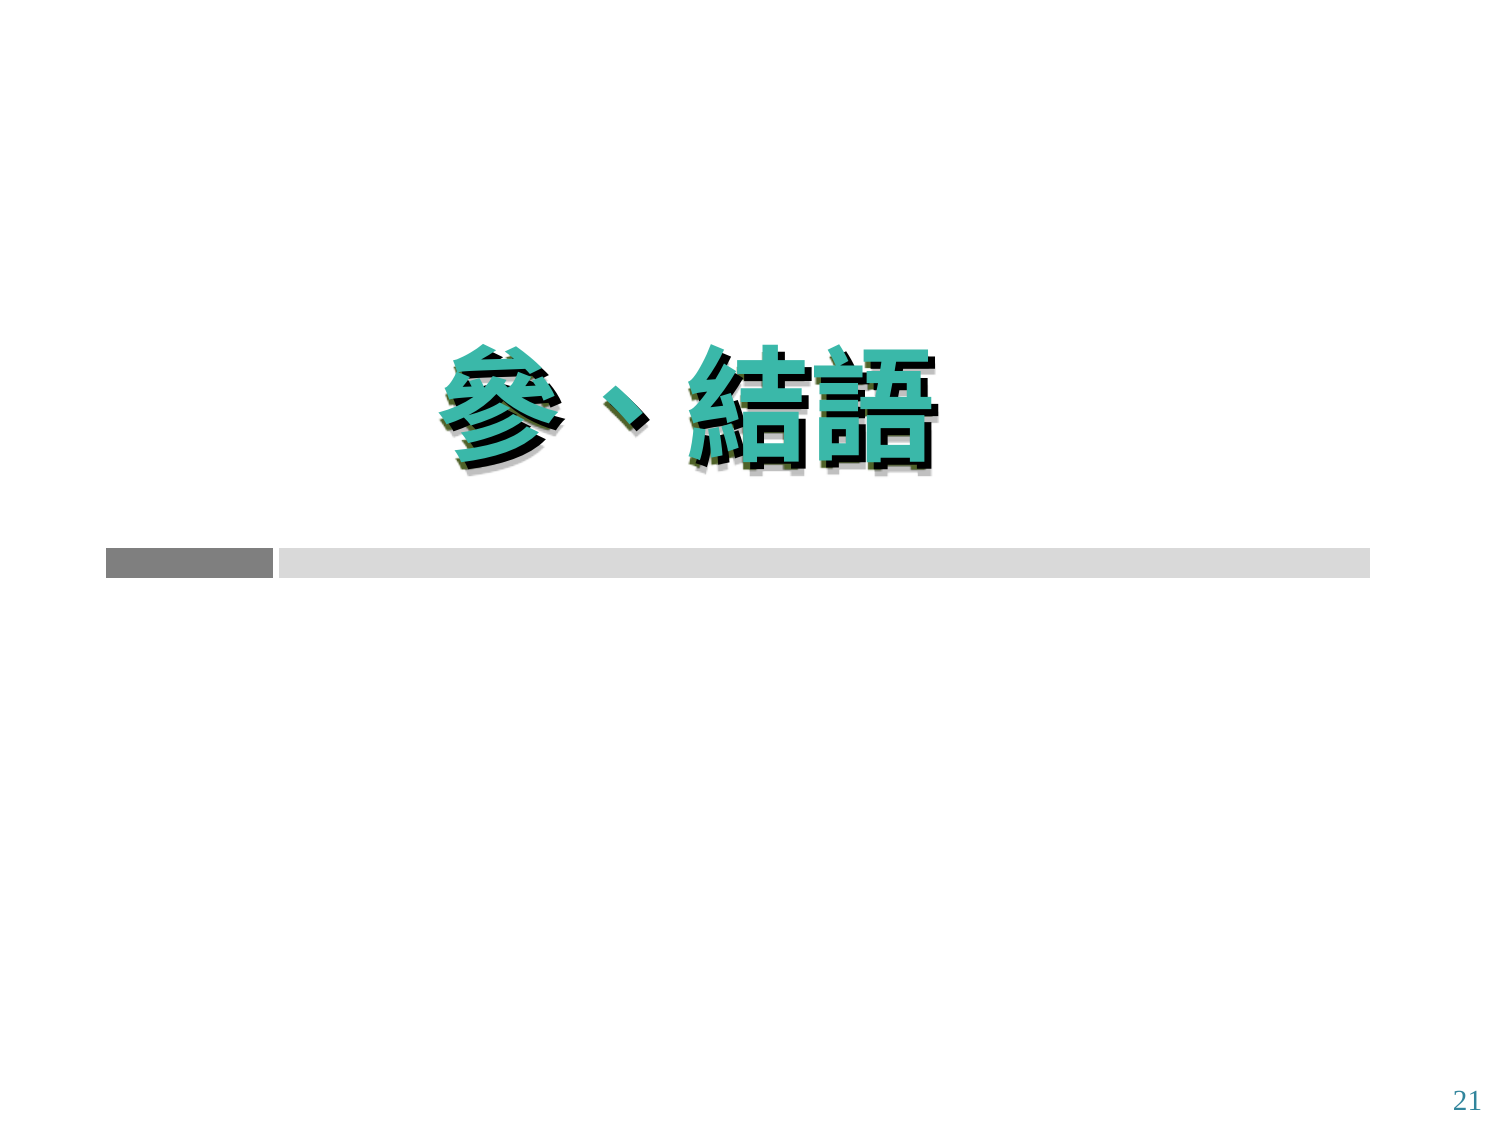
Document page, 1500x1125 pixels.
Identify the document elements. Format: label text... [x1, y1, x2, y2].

list 參、結語 [76, 385, 1294, 1125]
text_box [279, 548, 1370, 578]
text_box [106, 548, 273, 578]
